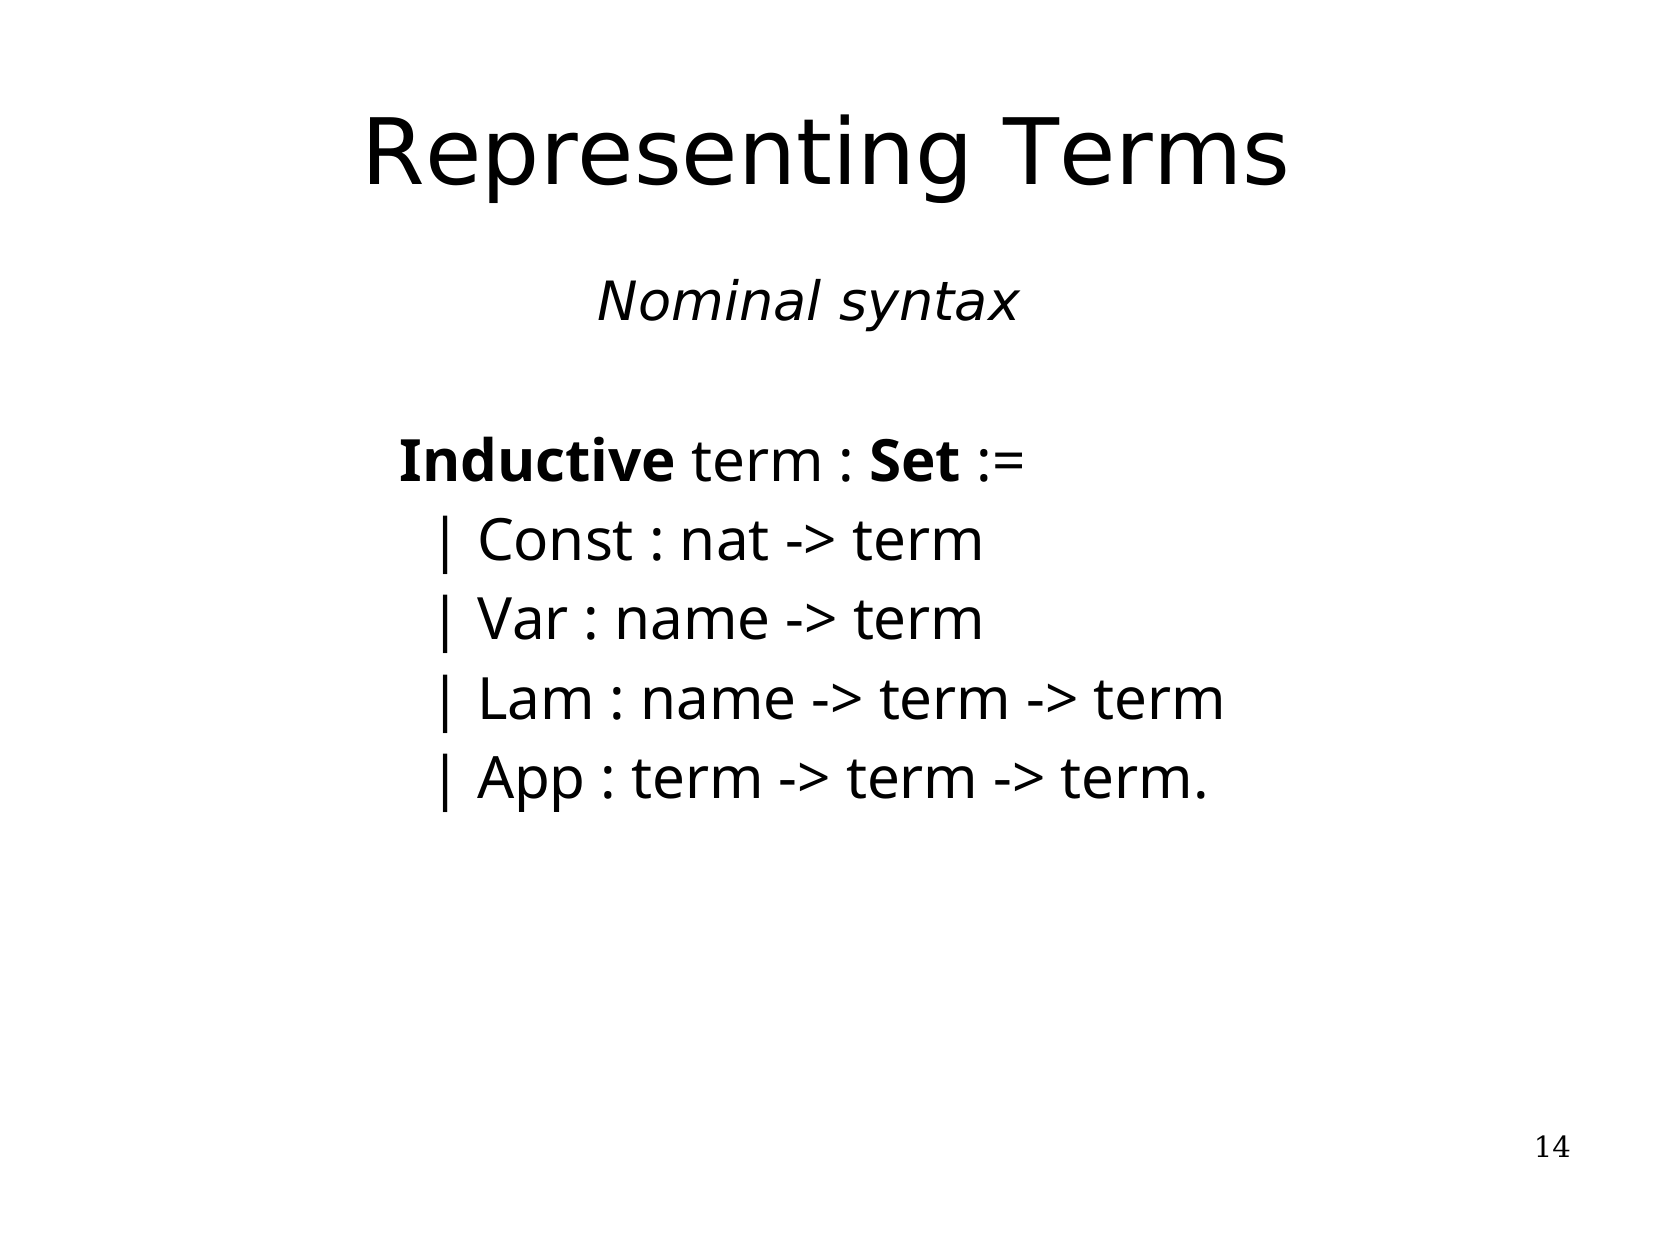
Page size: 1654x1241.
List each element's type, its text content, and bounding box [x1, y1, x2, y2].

text_box Inductive term : Set := | Const : nat -> term | Var : name -> term | Lam : name -> term -> term | App : term -> term -> term. [384, 411, 1269, 863]
title Representing Terms [82, 56, 1571, 250]
text_box Nominal syntax [583, 262, 1071, 341]
